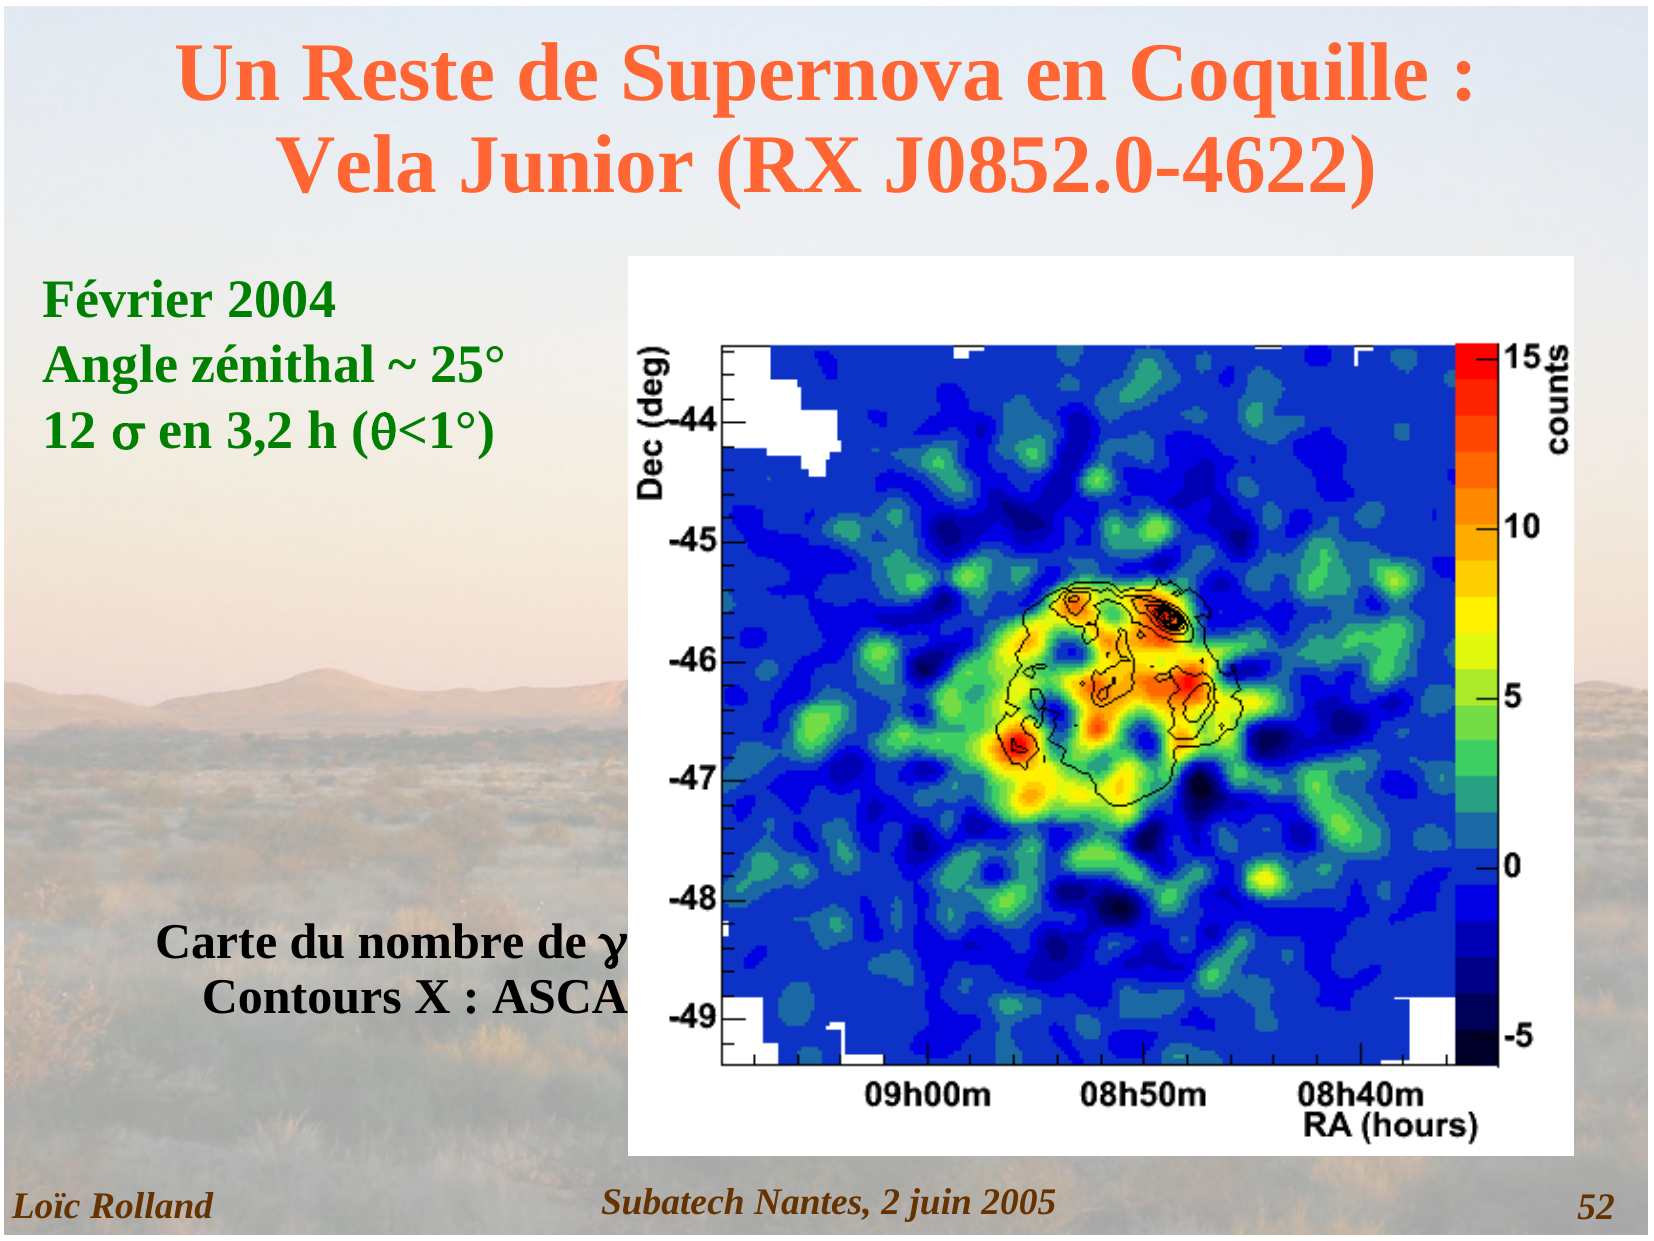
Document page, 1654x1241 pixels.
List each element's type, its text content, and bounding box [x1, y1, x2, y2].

text_box Carte du nombre de  Contours X : ASCA [152, 913, 628, 1126]
picture [4, 244, 1648, 1235]
list Février 2004 Angle zénithal ~ 25° 12  en 3,2 h (<1°) [27, 268, 572, 526]
title Un Reste de Supernova en Coquille : Vela Junior (RX J0852.0-4622) [0, 0, 1654, 244]
